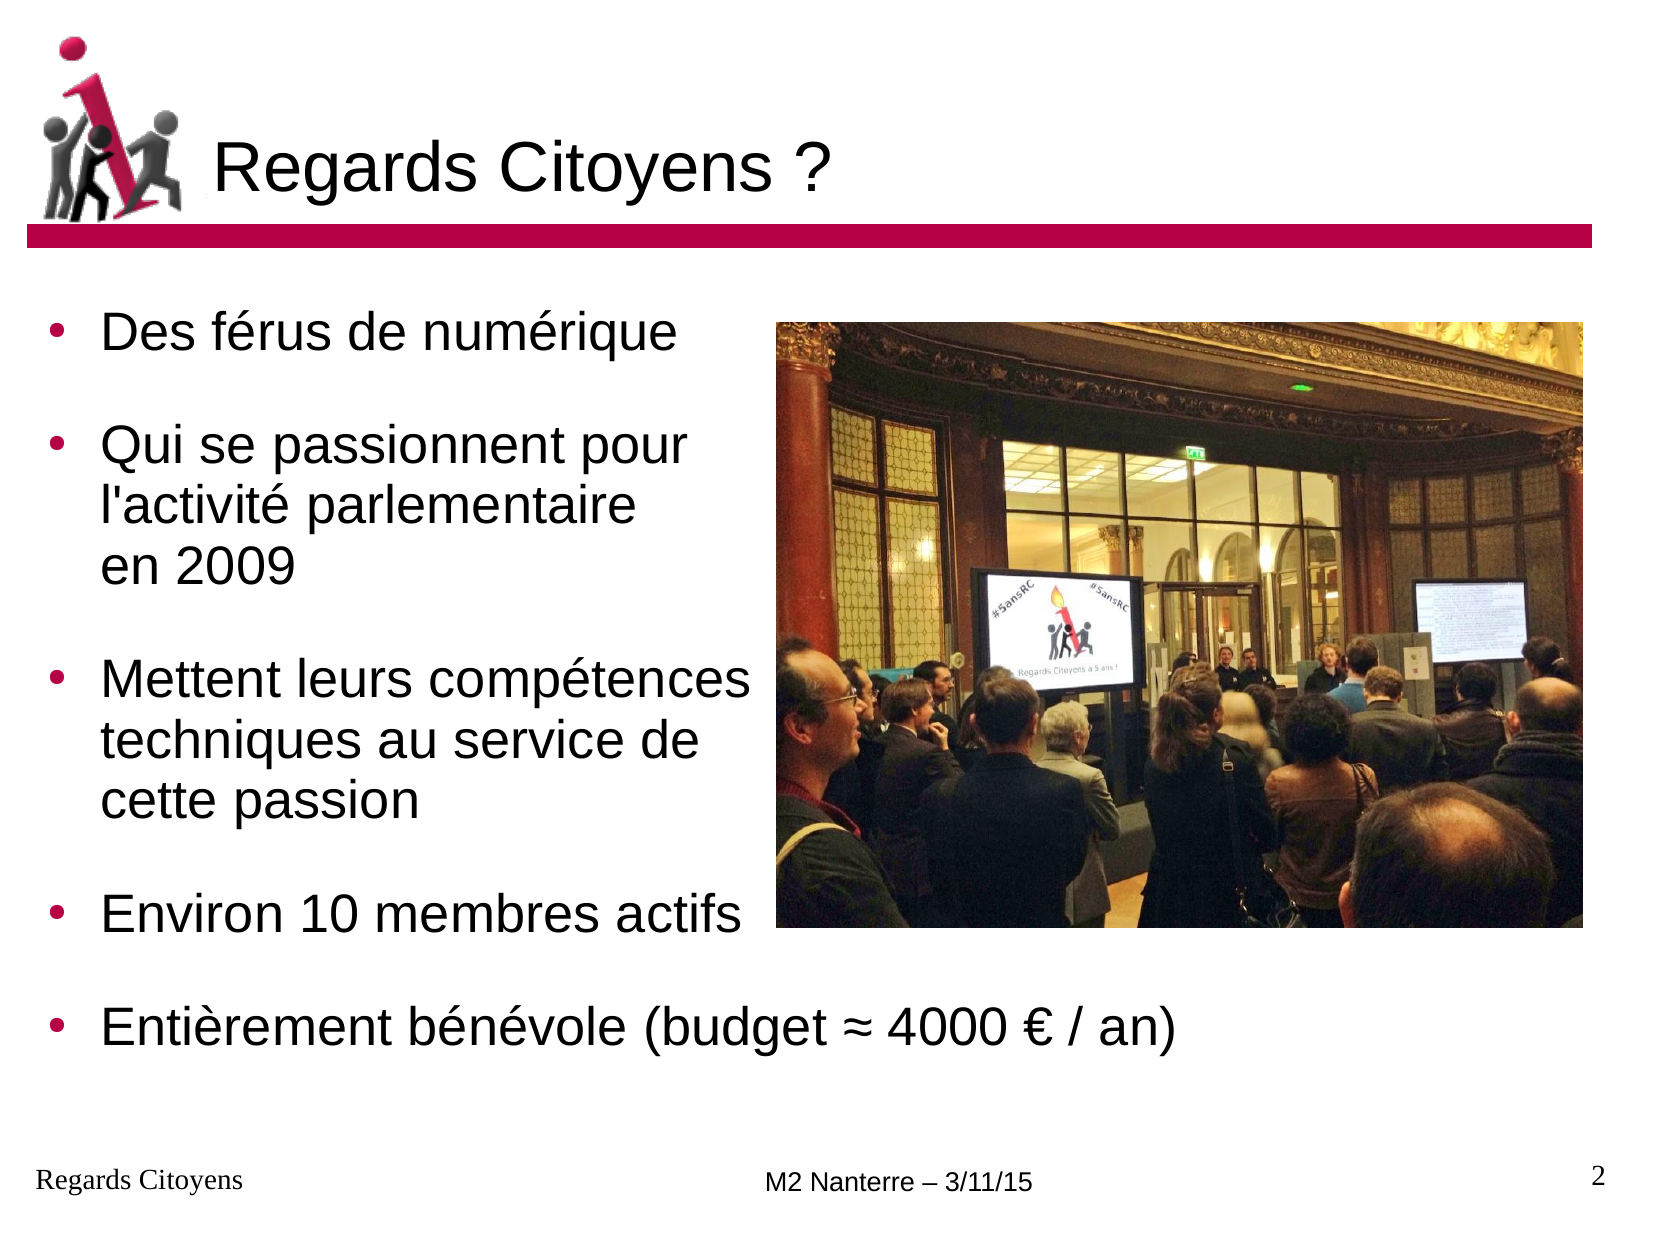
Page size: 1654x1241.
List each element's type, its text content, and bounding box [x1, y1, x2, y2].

picture [27, 31, 208, 224]
list Des férus de numérique Qui se passionnent pour l'activité parlementaire en 2009 Mettent leurs compétences techniques au service de cette passion Environ 10 membres actifs Entièrement bénévole (budget ≈ 4000 € / an) [29, 301, 1271, 1120]
picture [776, 322, 1583, 928]
title Regards Citoyens ? [212, 70, 1565, 264]
